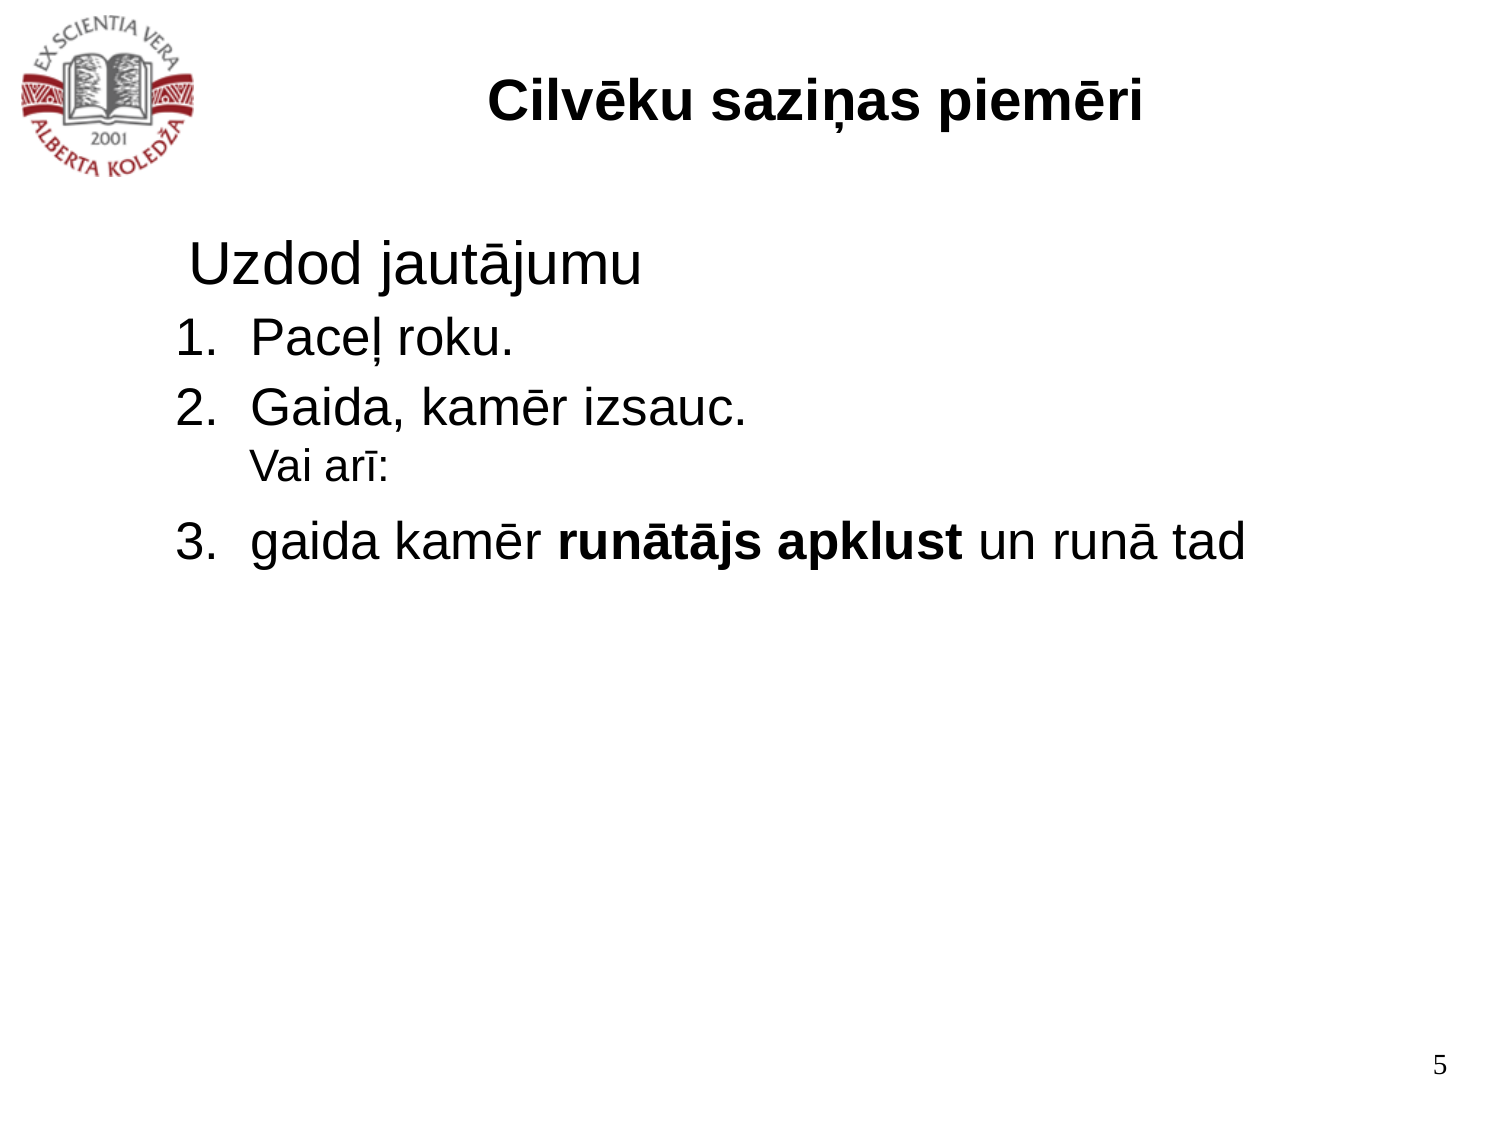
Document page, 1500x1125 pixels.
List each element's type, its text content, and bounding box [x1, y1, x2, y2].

title Cilvēku saziņas piemēri [187, 44, 1425, 150]
text_box <skaitlis> [1312, 1037, 1463, 1100]
picture [21, 15, 194, 177]
list Uzdod jautājumu Paceļ roku. Gaida, kamēr izsauc. Vai arī: gaida kamēr runātājs apklust un runā tad [85, 216, 1436, 1035]
